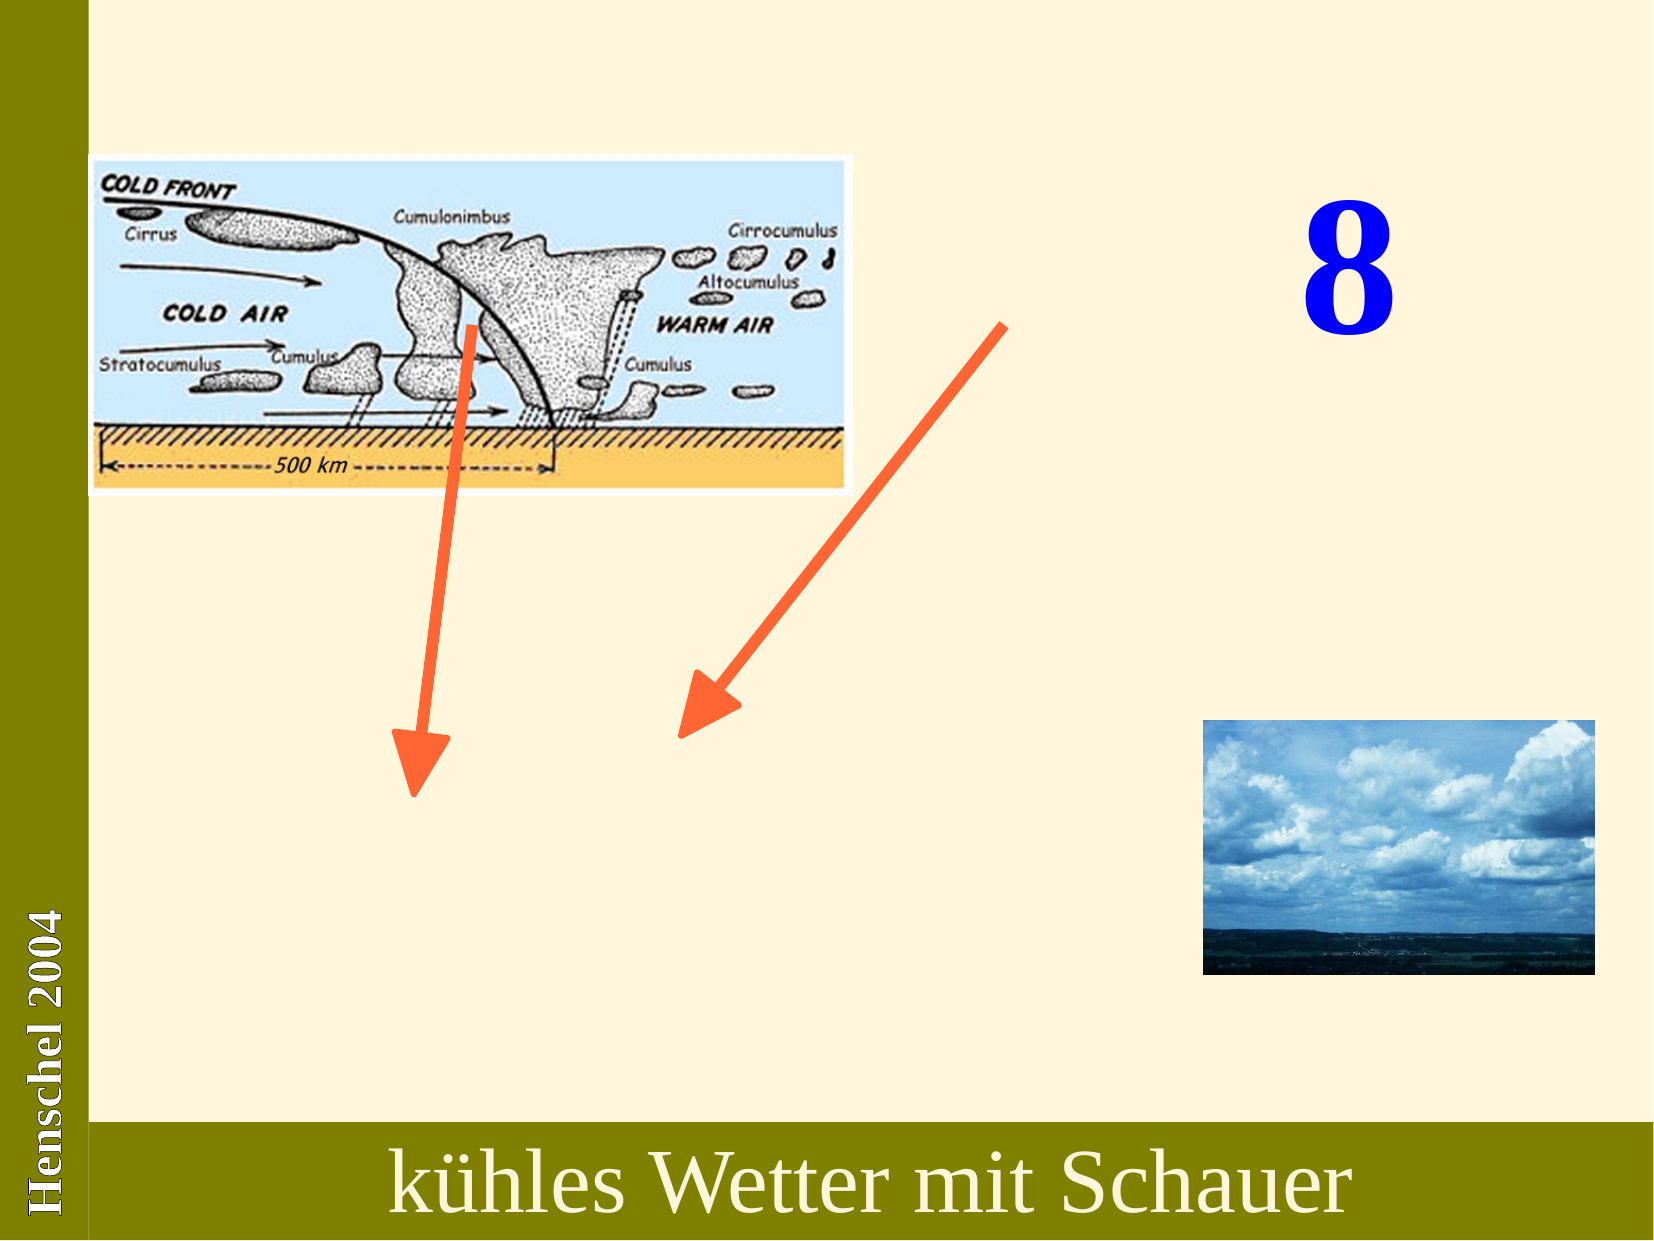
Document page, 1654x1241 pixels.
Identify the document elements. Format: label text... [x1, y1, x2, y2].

picture [1203, 720, 1595, 975]
title kühles Wetter mit Schauer [88, 1122, 1654, 1241]
picture [88, 84, 853, 565]
